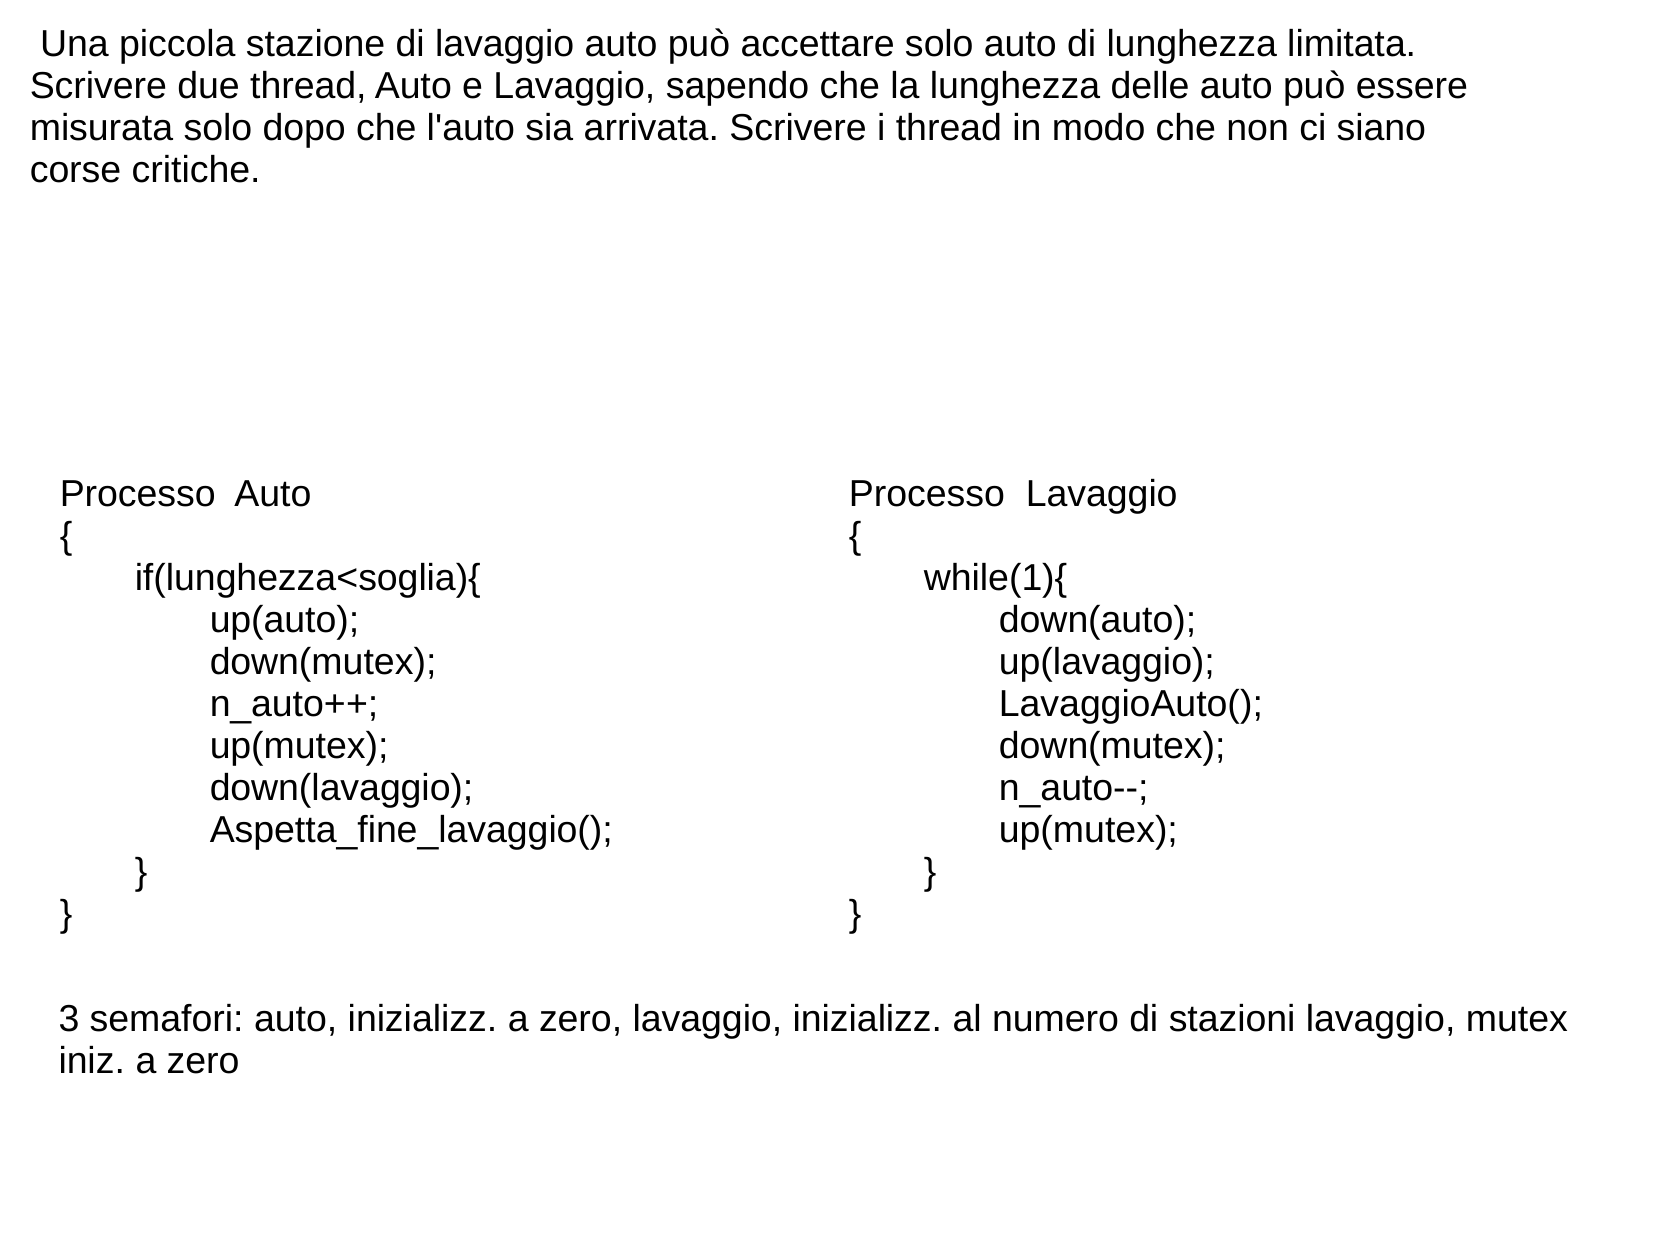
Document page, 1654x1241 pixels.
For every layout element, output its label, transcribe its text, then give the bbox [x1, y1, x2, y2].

text_box Processo Lavaggio { while(1){ down(auto); up(lavaggio); LavaggioAuto(); down(mutex); n_auto--; up(mutex); } } [834, 465, 1375, 942]
text_box 3 semafori: auto, inizializz. a zero, lavaggio, inizializz. al numero di stazioni lavaggio, mutex iniz. a zero [43, 990, 1636, 1089]
text_box Una piccola stazione di lavaggio auto può accettare solo auto di lunghezza limitata. Scrivere due thread, Auto e Lavaggio, sapendo che la lunghezza delle auto può essere misurata solo dopo che l'auto sia arrivata. Scrivere i thread in modo che non ci siano corse critiche. [15, 15, 1606, 241]
text_box Processo Auto { if(lunghezza<soglia){ up(auto); down(mutex); n_auto++; up(mutex); down(lavaggio); Aspetta_fine_lavaggio(); } } [45, 465, 706, 942]
